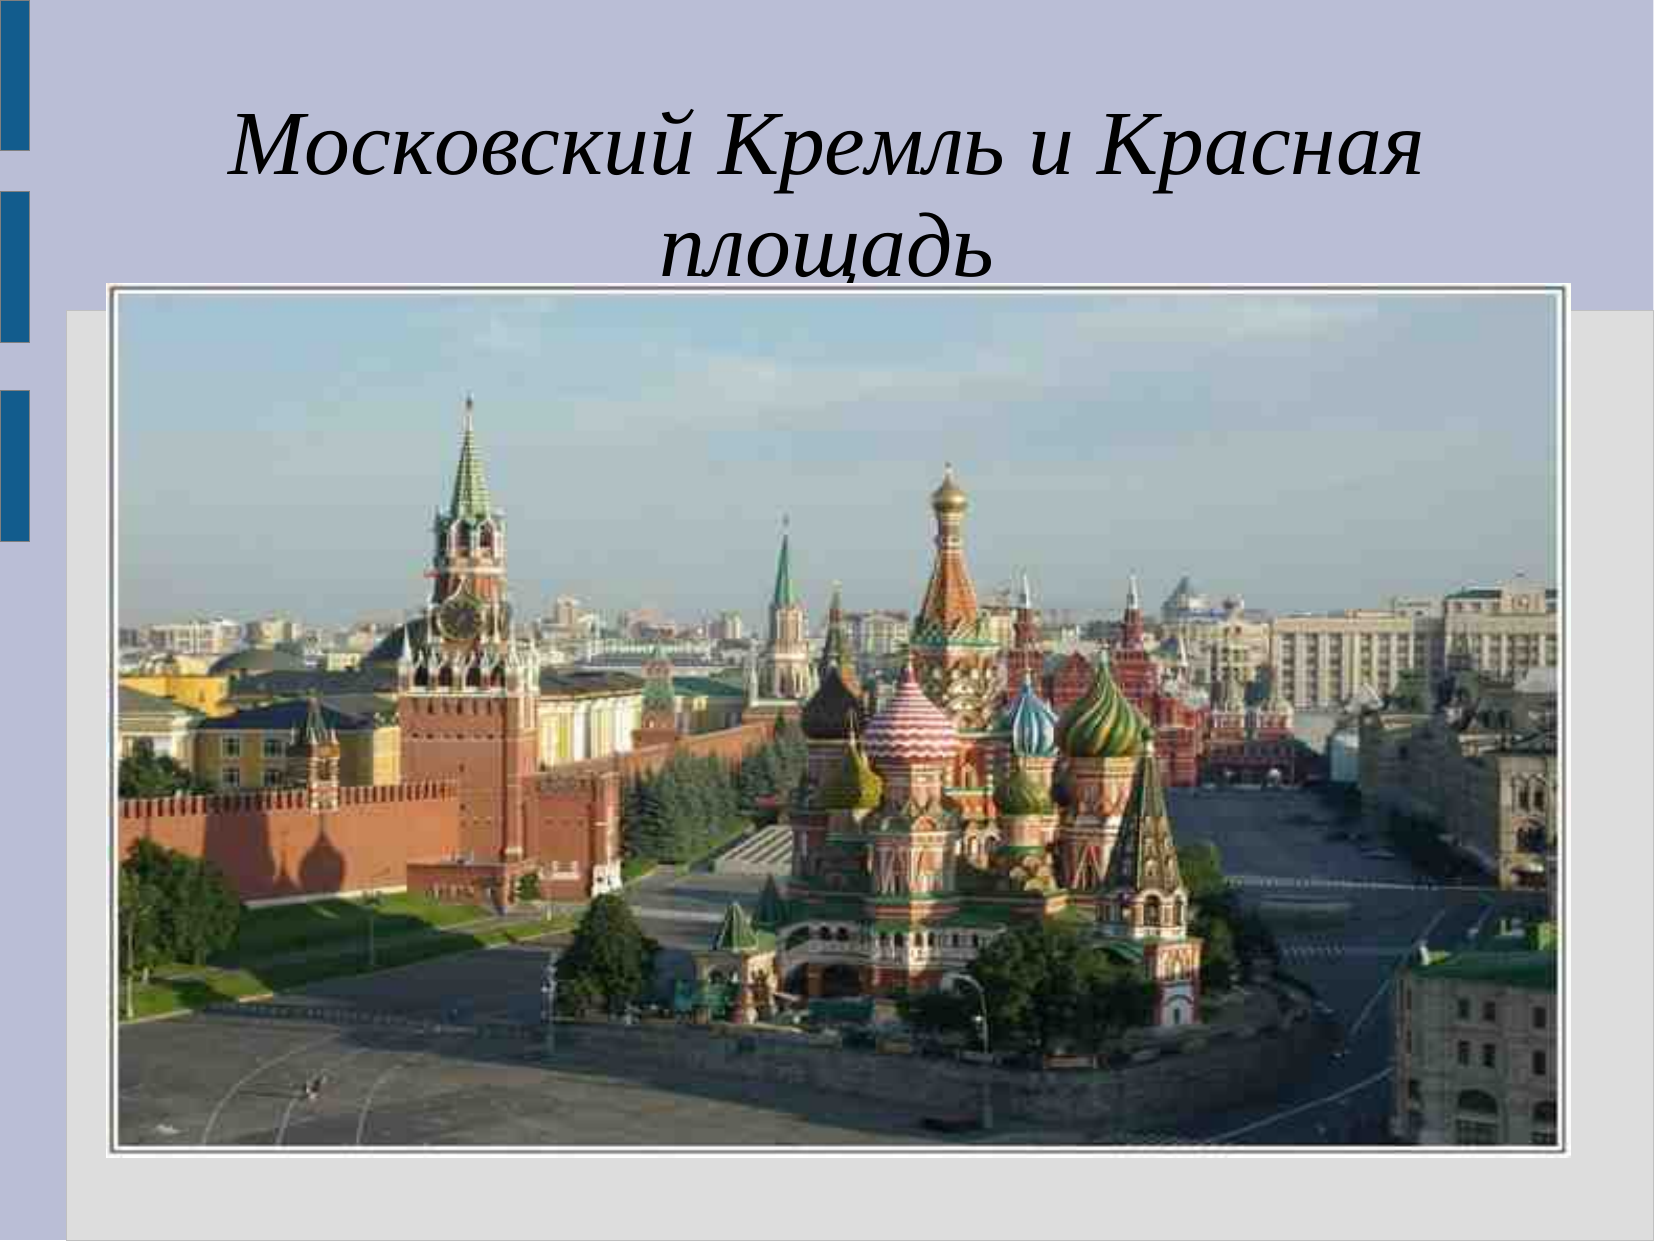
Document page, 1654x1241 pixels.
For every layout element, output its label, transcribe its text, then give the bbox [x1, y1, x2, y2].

title Московский Кремль и Красная площадь [121, 91, 1534, 283]
picture [106, 283, 1571, 1158]
